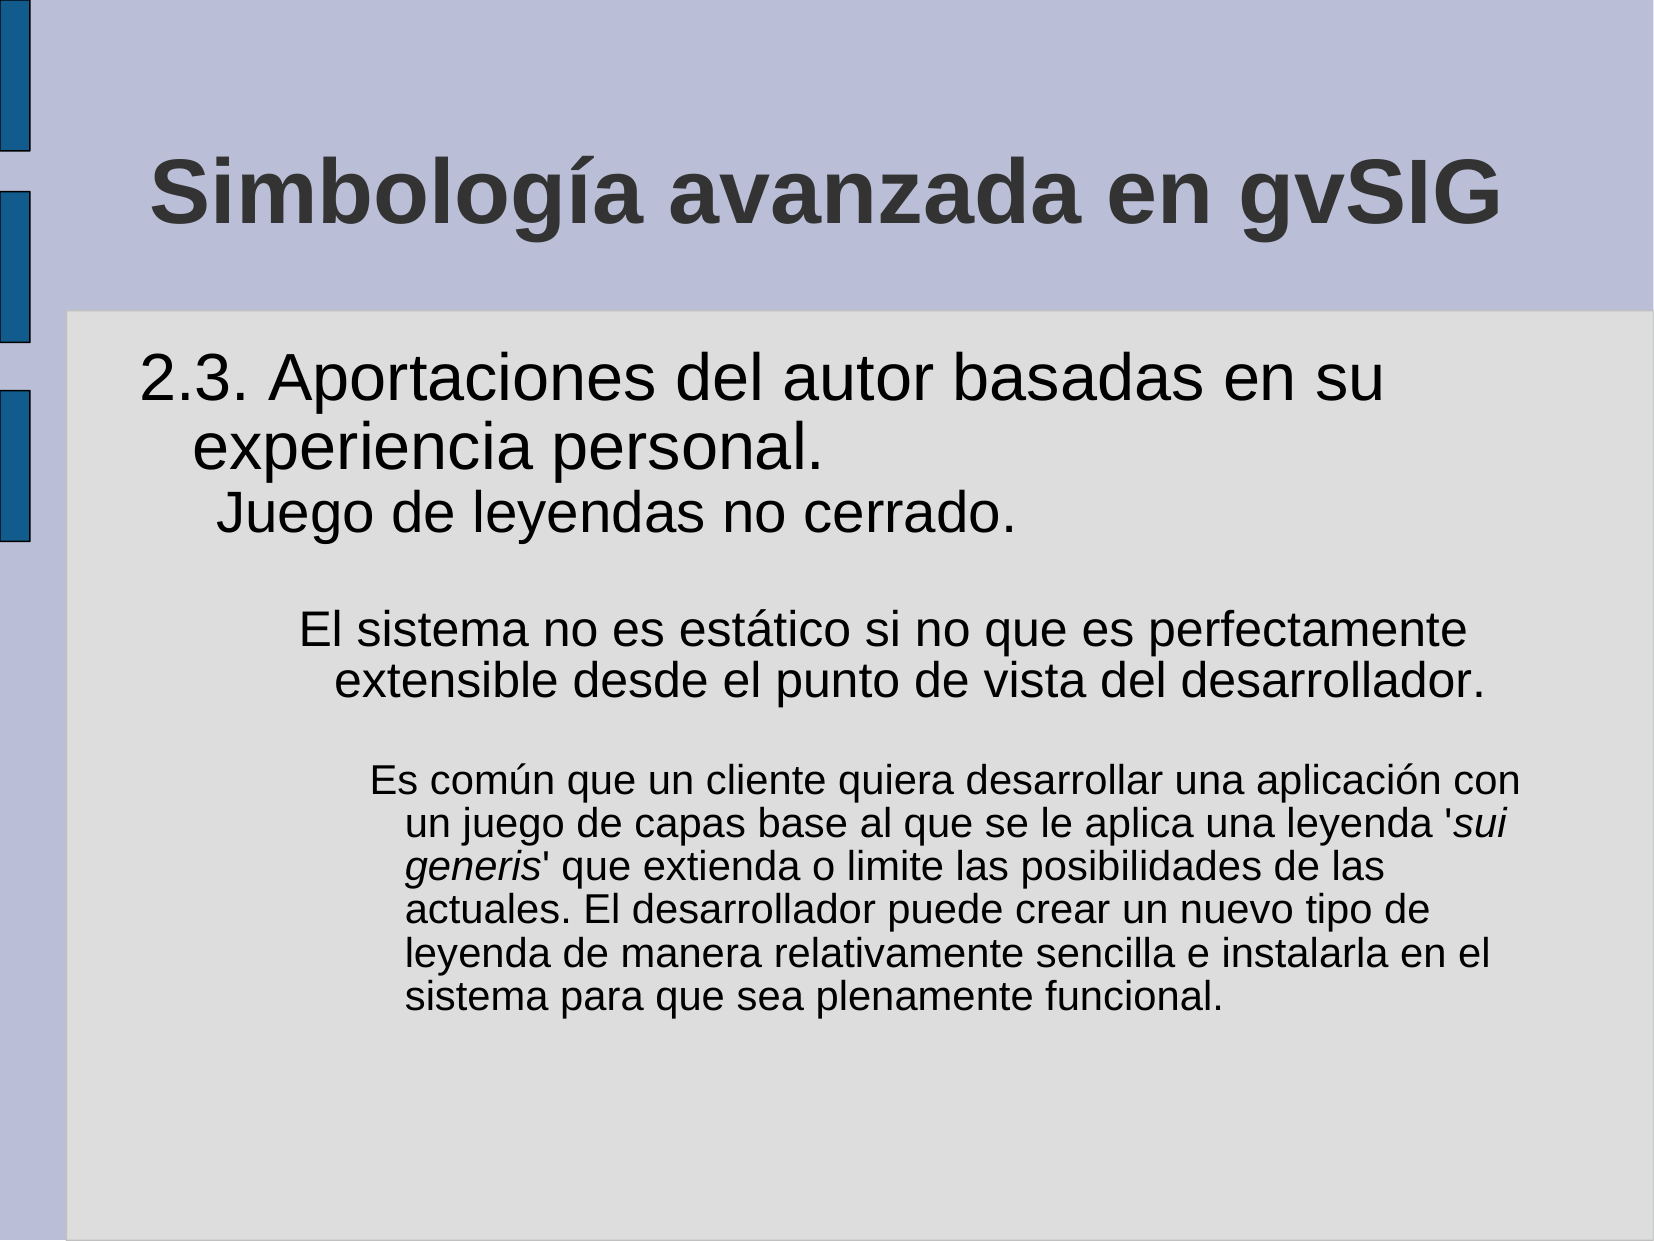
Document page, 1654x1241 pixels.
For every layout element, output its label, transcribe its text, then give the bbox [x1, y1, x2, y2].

title Simbología avanzada en gvSIG [121, 98, 1534, 291]
list 2.3. Aportaciones del autor basadas en su experiencia personal. Juego de leyendas no cerrado. El sistema no es estático si no que es perfectamente extensible desde el punto de vista del desarrollador. Es común que un cliente quiera desarrollar una aplicación con un juego de capas base al que se le aplica una leyenda 'sui generis' que extienda o limite las posibilidades de las actuales. El desarrollador puede crear un nuevo tipo de leyenda de manera relativamente sencilla e instalarla en el sistema para que sea plenamente funcional. [121, 344, 1534, 1112]
